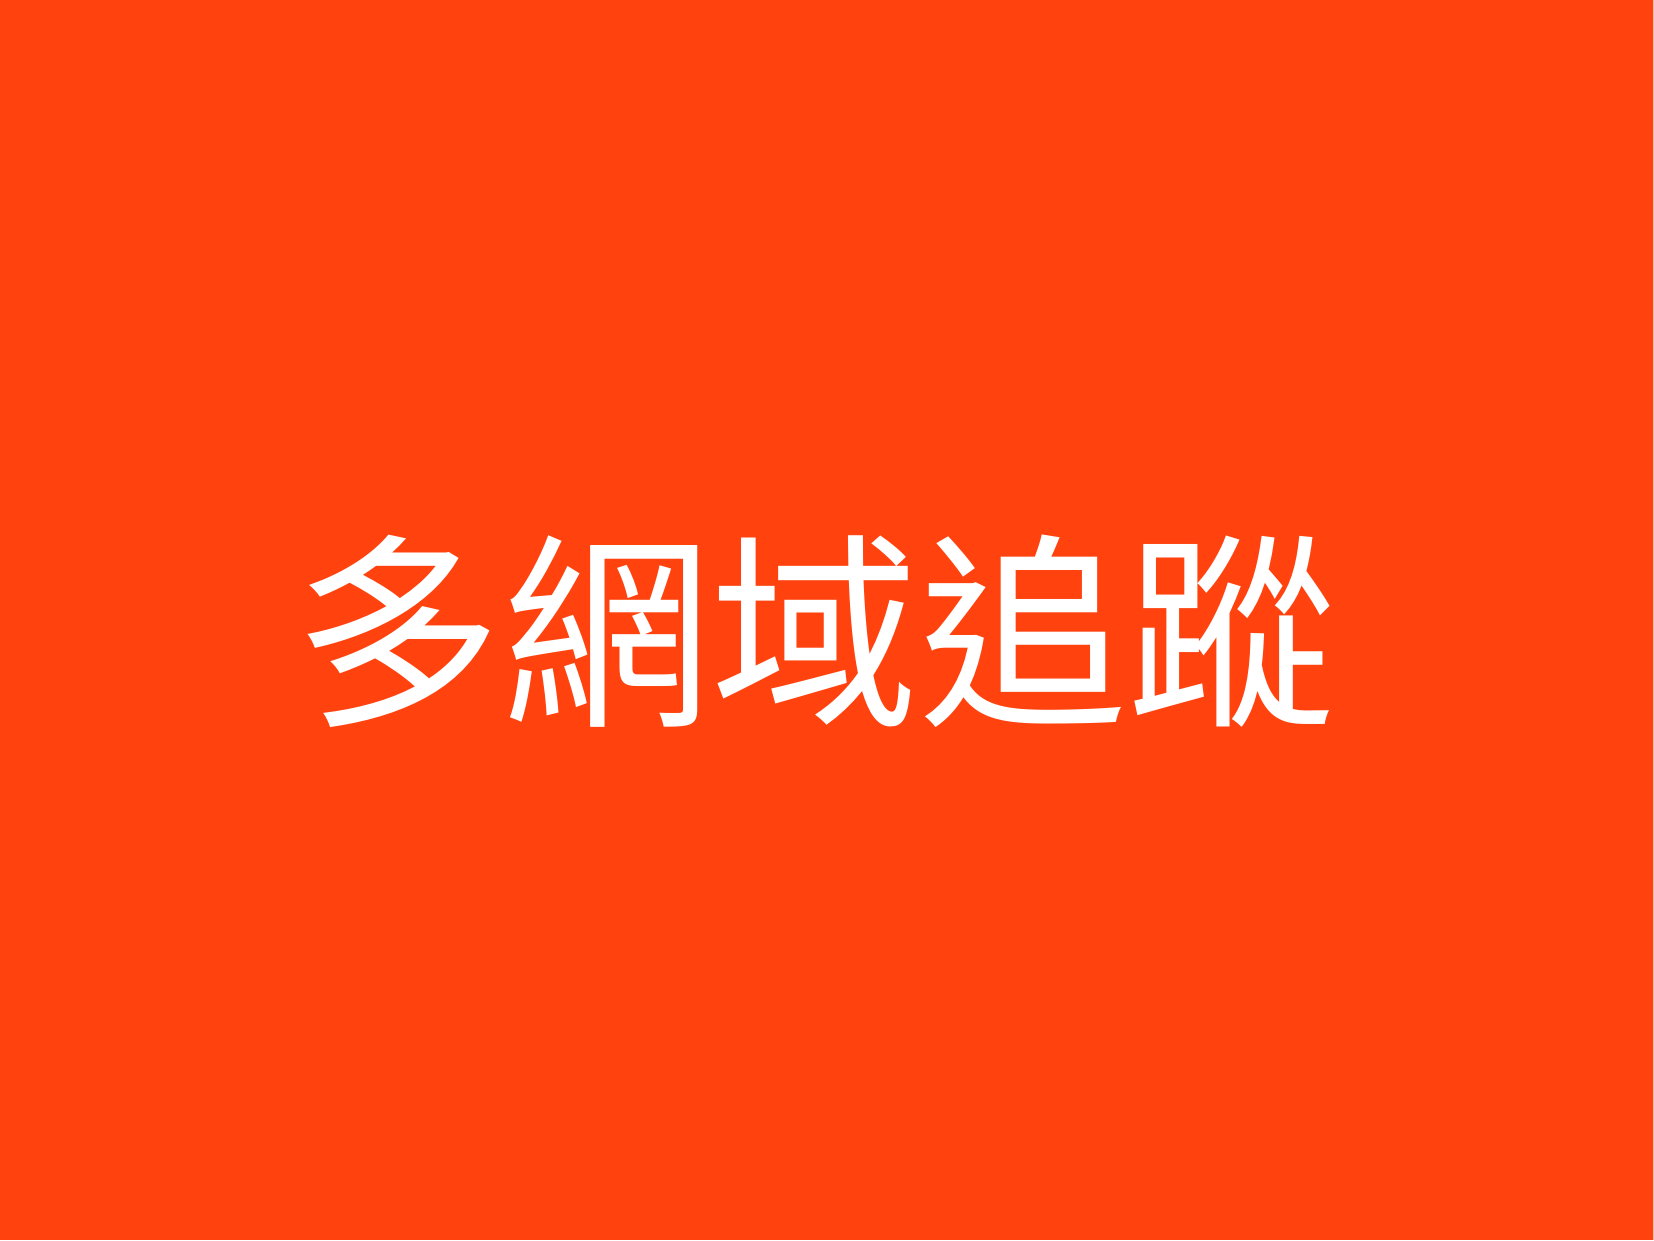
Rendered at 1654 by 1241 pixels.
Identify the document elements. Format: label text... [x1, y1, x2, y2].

title 多網域追蹤 [70, 483, 1560, 757]
